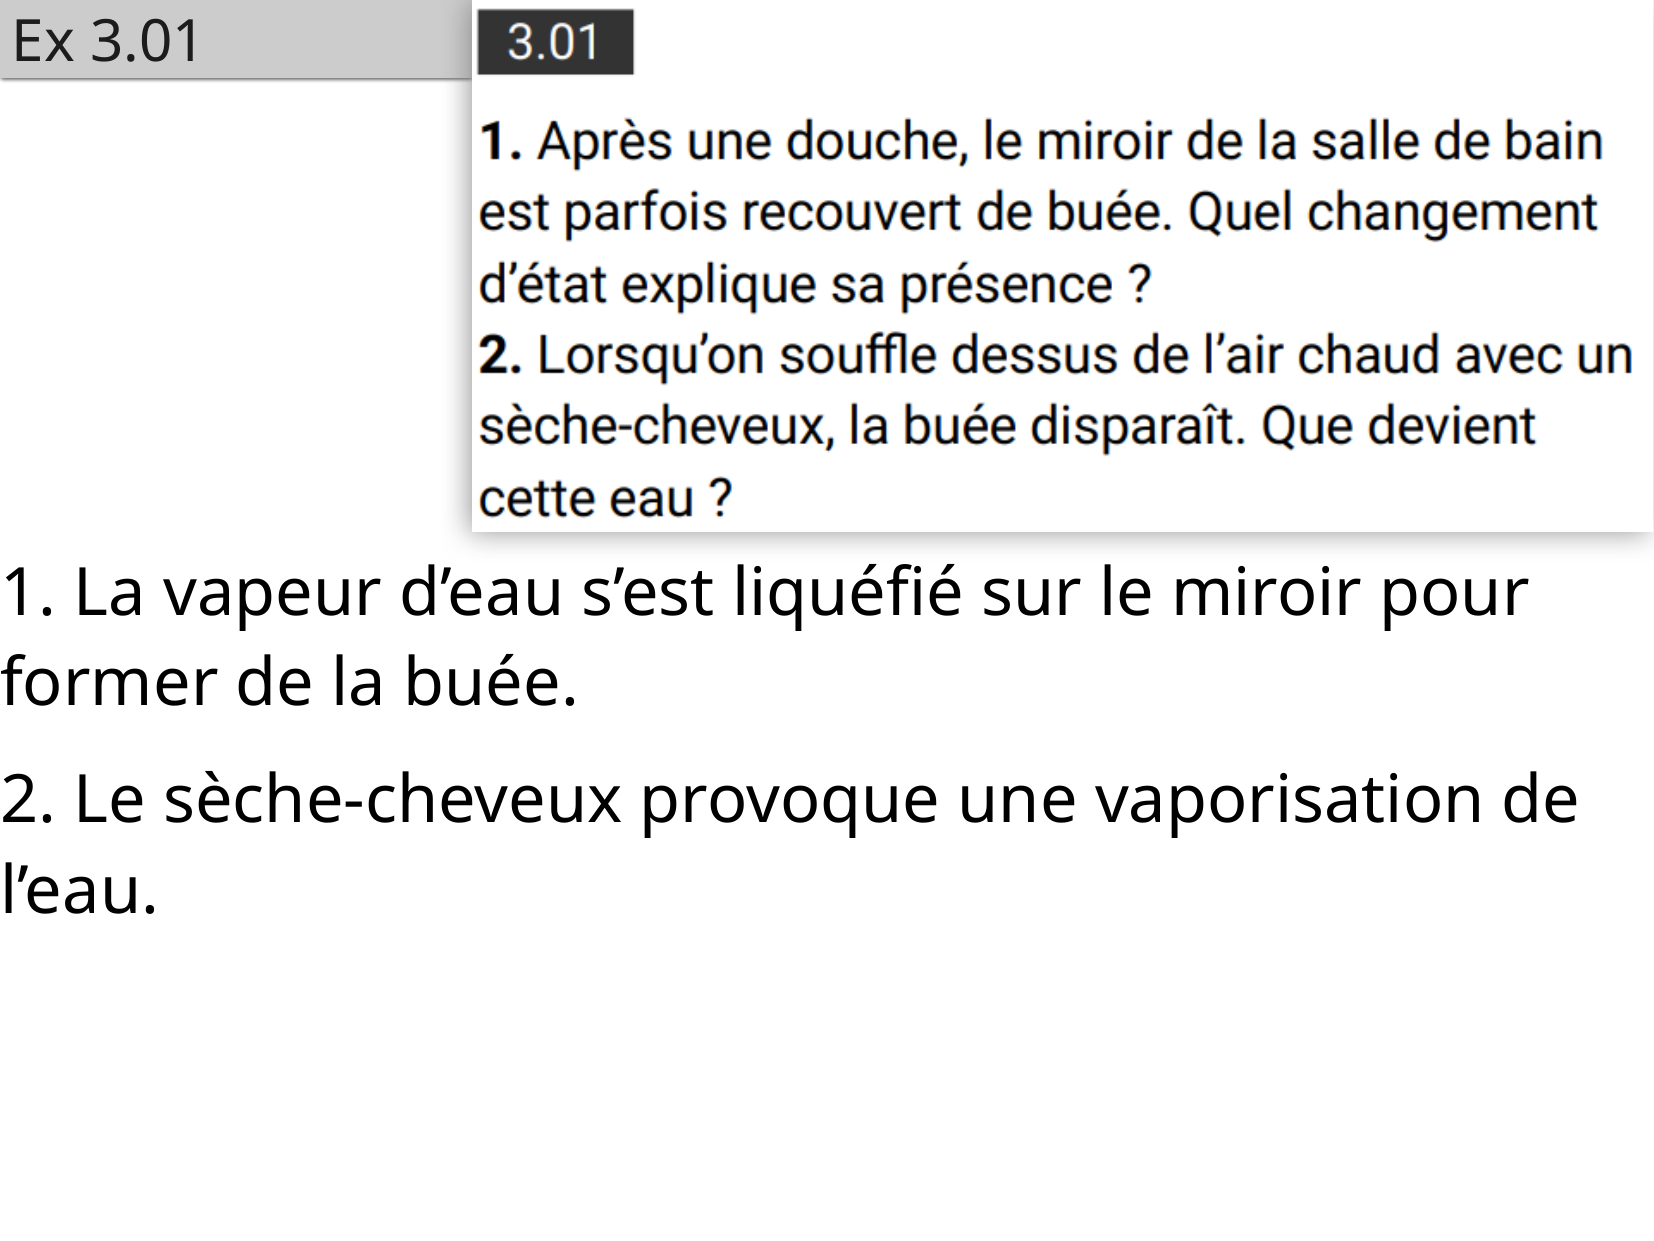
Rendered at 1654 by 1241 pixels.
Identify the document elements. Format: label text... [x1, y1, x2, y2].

list 1. La vapeur d’eau s’est liquéfié sur le miroir pour former de la buée. 2. Le sèche-cheveux provoque une vaporisation de l’eau. [0, 78, 1654, 1241]
picture [472, 0, 1654, 532]
title Ex 3.01 [0, 0, 454, 78]
